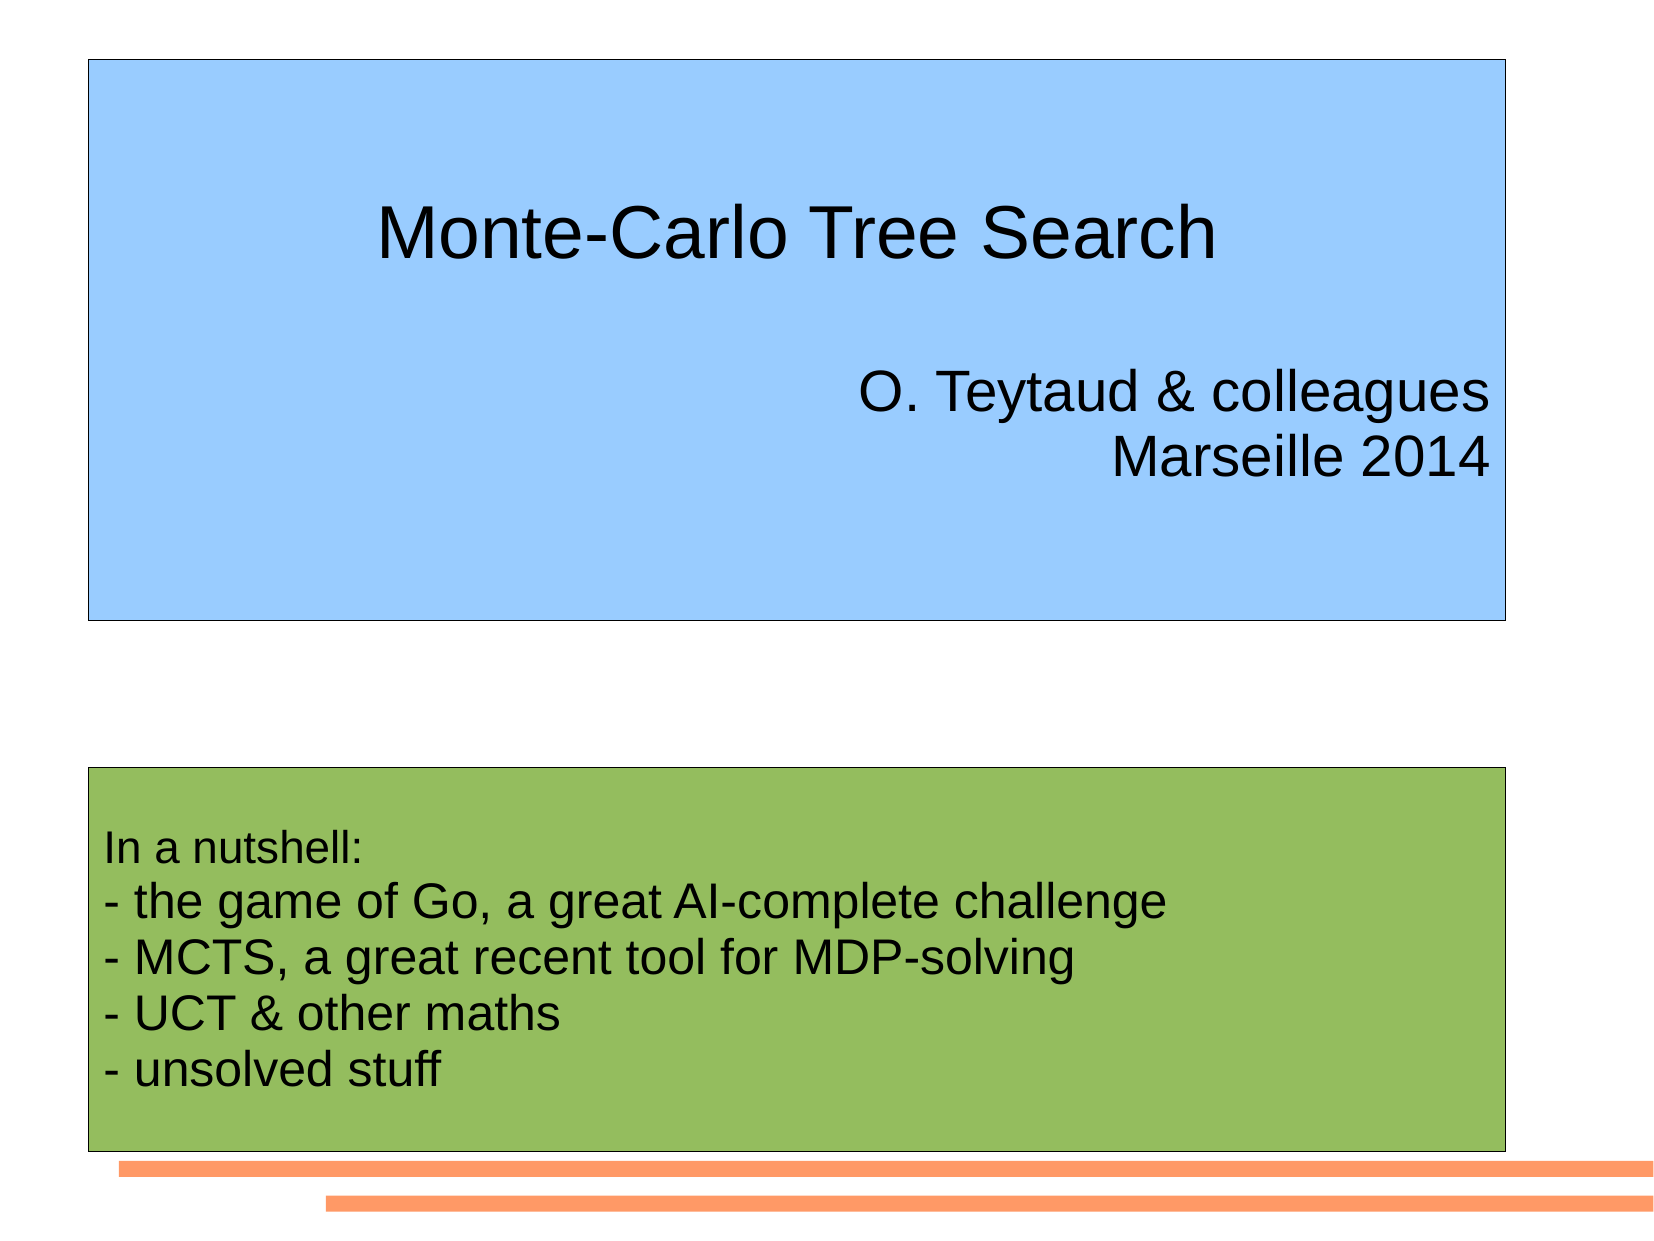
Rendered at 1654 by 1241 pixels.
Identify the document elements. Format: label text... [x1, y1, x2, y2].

text_box In a nutshell: - the game of Go, a great AI-complete challenge - MCTS, a great recent tool for MDP-solving - UCT & other maths - unsolved stuff [88, 767, 1506, 1152]
text_box Monte-Carlo Tree Search O. Teytaud & colleagues Marseille 2014 [88, 59, 1506, 621]
